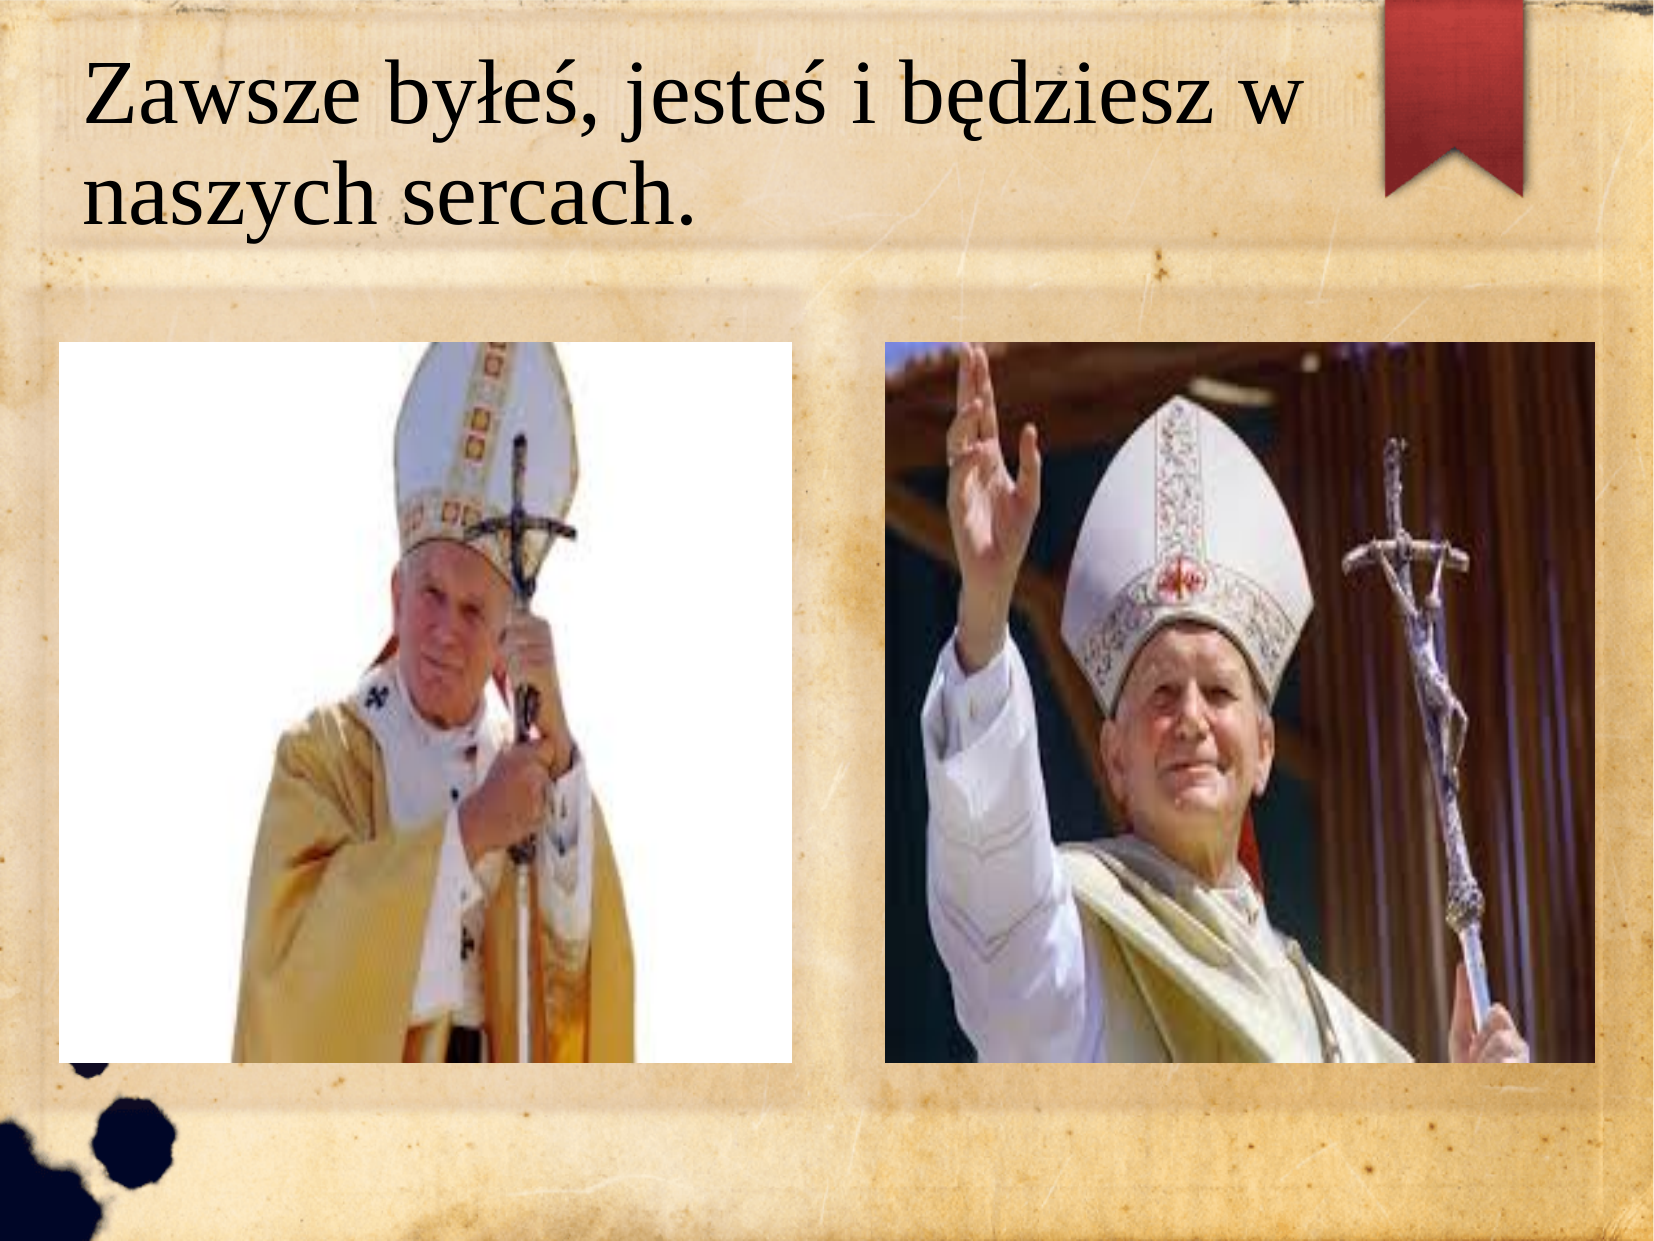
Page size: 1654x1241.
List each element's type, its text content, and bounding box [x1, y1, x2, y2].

title Zawsze byłeś, jesteś i będziesz w naszych sercach. [82, 41, 1347, 245]
picture [0, 0, 1654, 1241]
